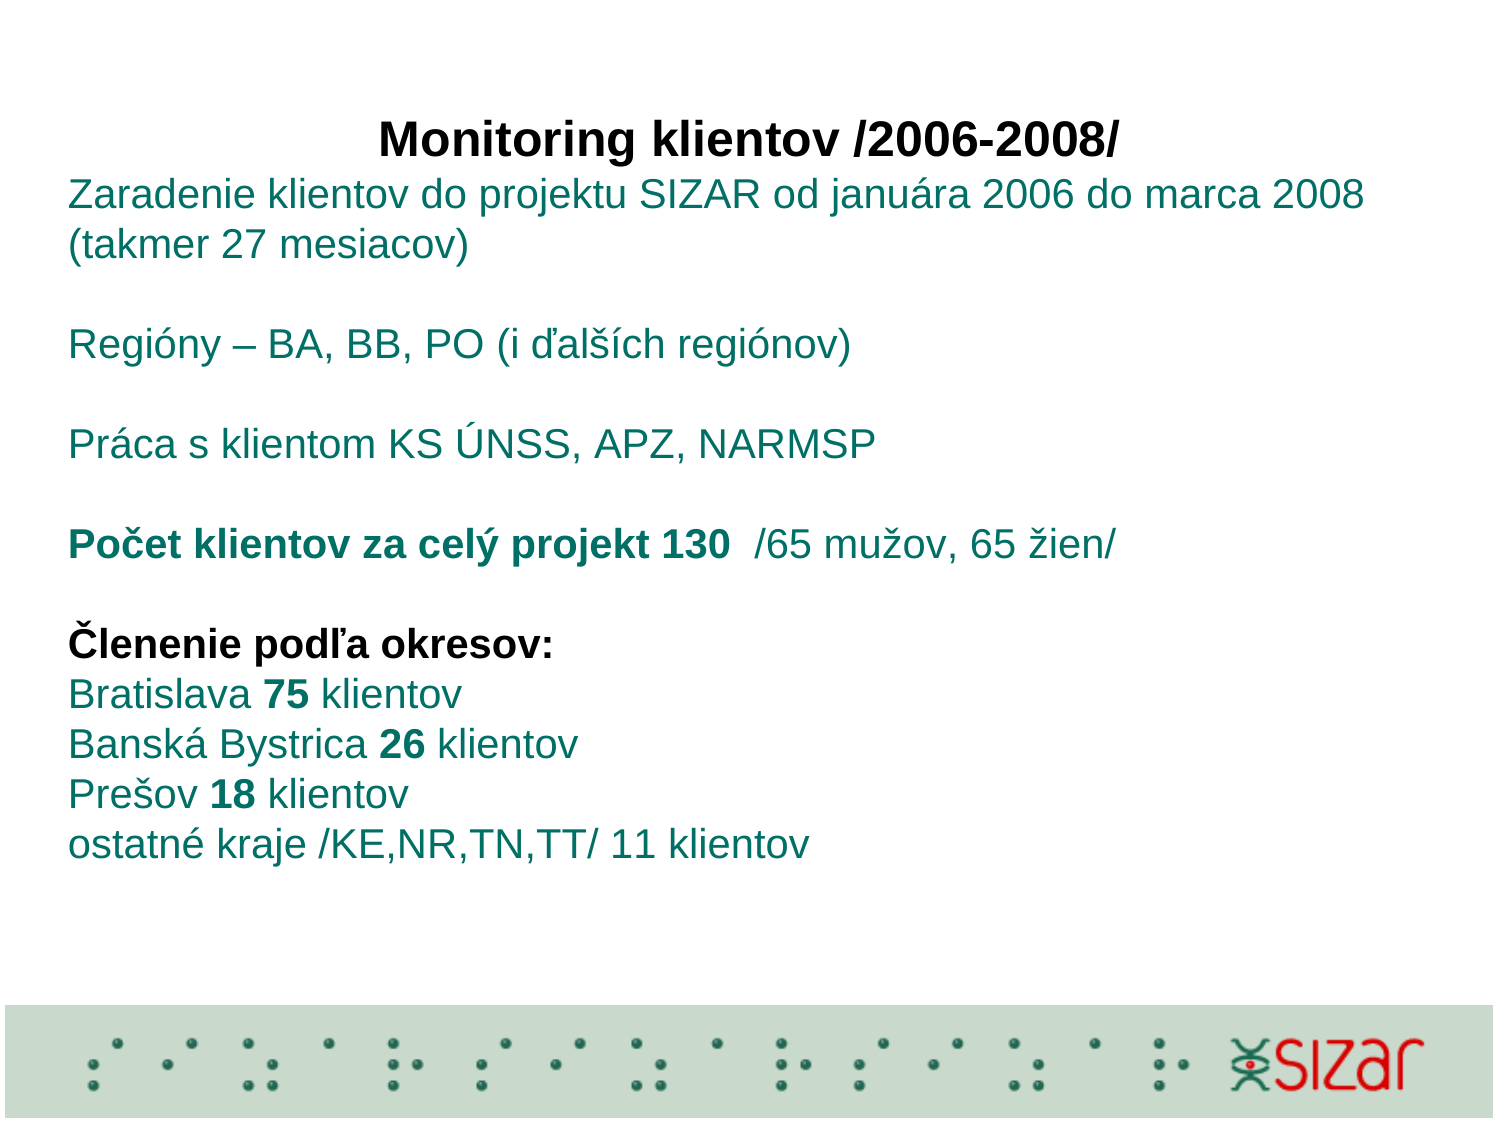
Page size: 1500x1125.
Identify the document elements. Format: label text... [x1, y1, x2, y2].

text_box Monitoring klientov /2006-2008/ Zaradenie klientov do projektu SIZAR od januára 2006 do marca 2008 (takmer 27 mesiacov) Regióny – BA, BB, PO (i ďalších regiónov) Práca s klientom KS ÚNSS, APZ, NARMSP Počet klientov za celý projekt 130 /65 mužov, 65 žien/ Členenie podľa okresov: Bratislava 75 klientov Banská Bystrica 26 klientov Prešov 18 klientov ostatné kraje /KE,NR,TN,TT/ 11 klientov [53, 18, 1447, 925]
picture [5, 1005, 1493, 1118]
